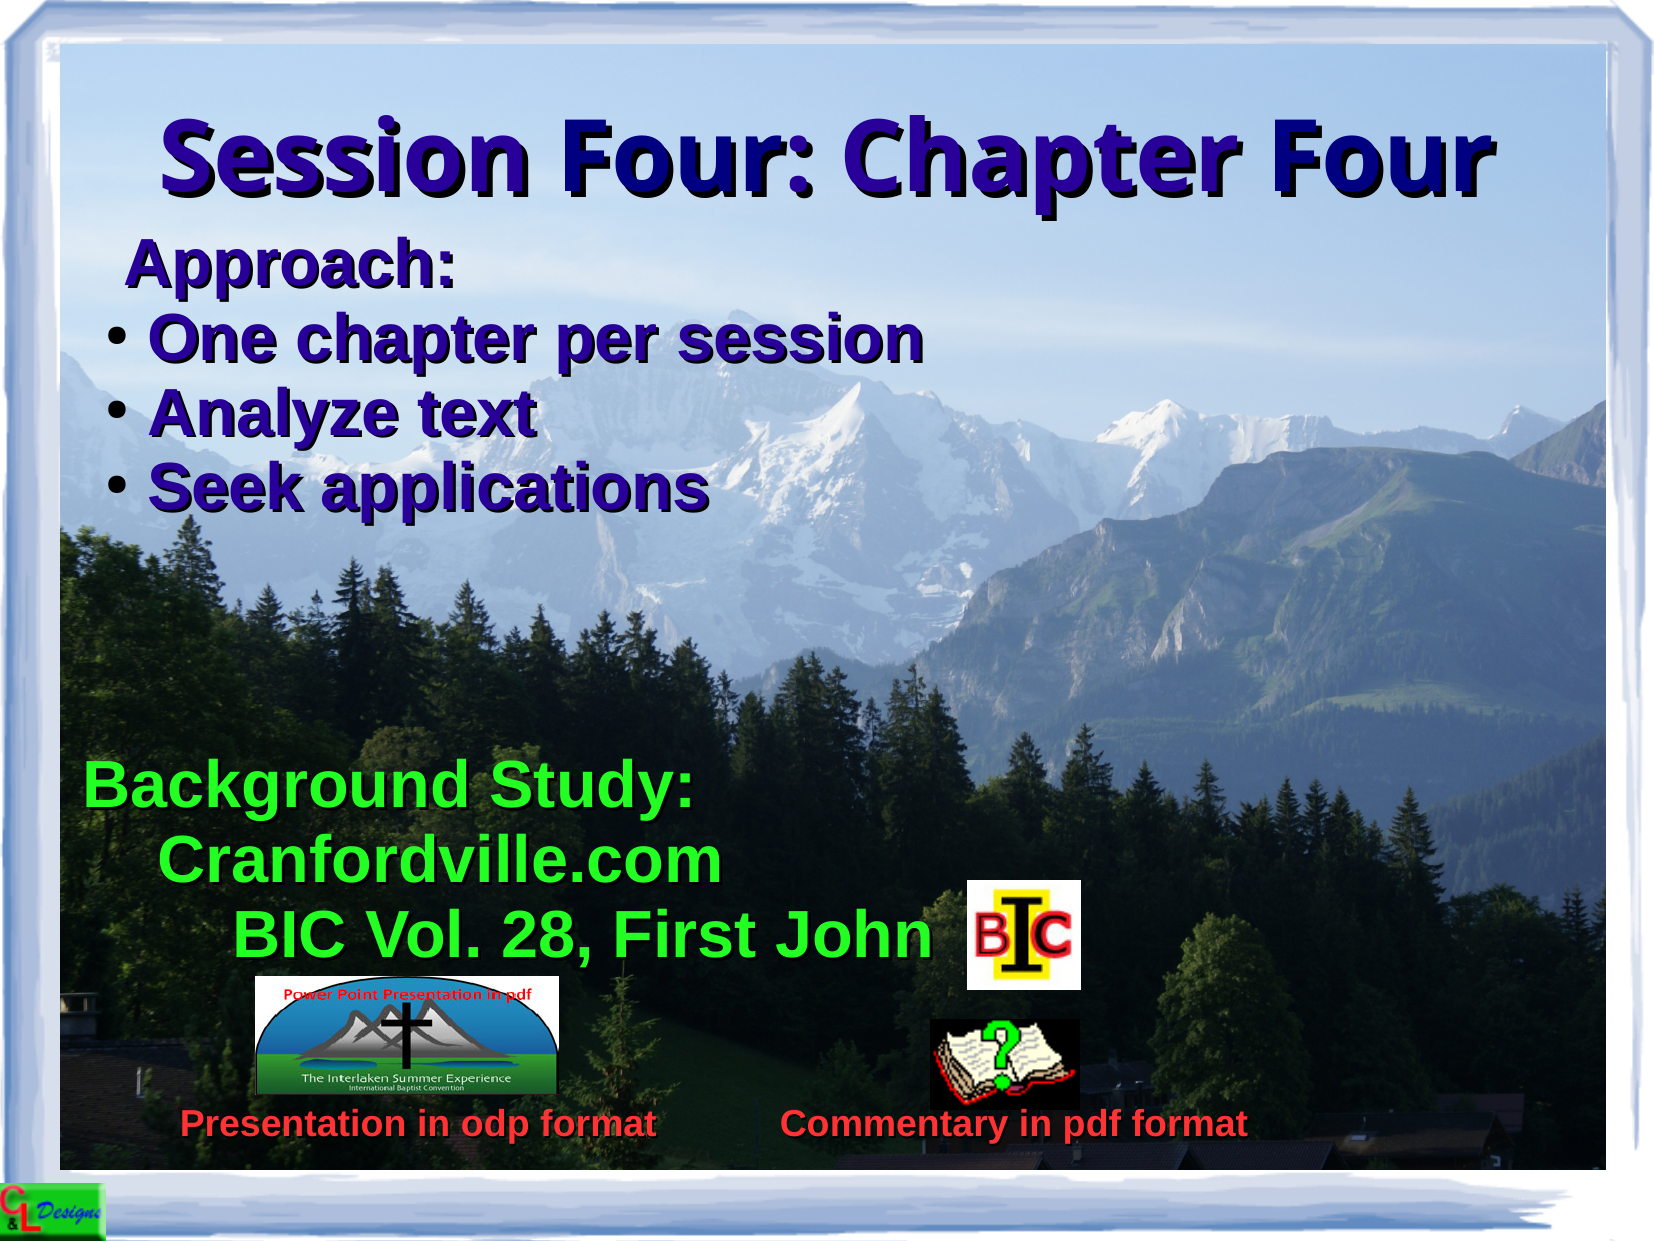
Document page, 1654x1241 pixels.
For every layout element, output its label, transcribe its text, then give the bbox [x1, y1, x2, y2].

subtitle Approach: One chapter per session Analyze text Seek applications [105, 225, 1558, 721]
text_box Commentary in pdf format [765, 1095, 1276, 1170]
text_box Background Study: Cranfordville.com BIC Vol. 28, First John [67, 739, 1606, 1174]
picture [0, 0, 1654, 1241]
text_box Presentation in odp format [165, 1095, 676, 1170]
title Session Four: Chapter Four [82, 49, 1571, 257]
